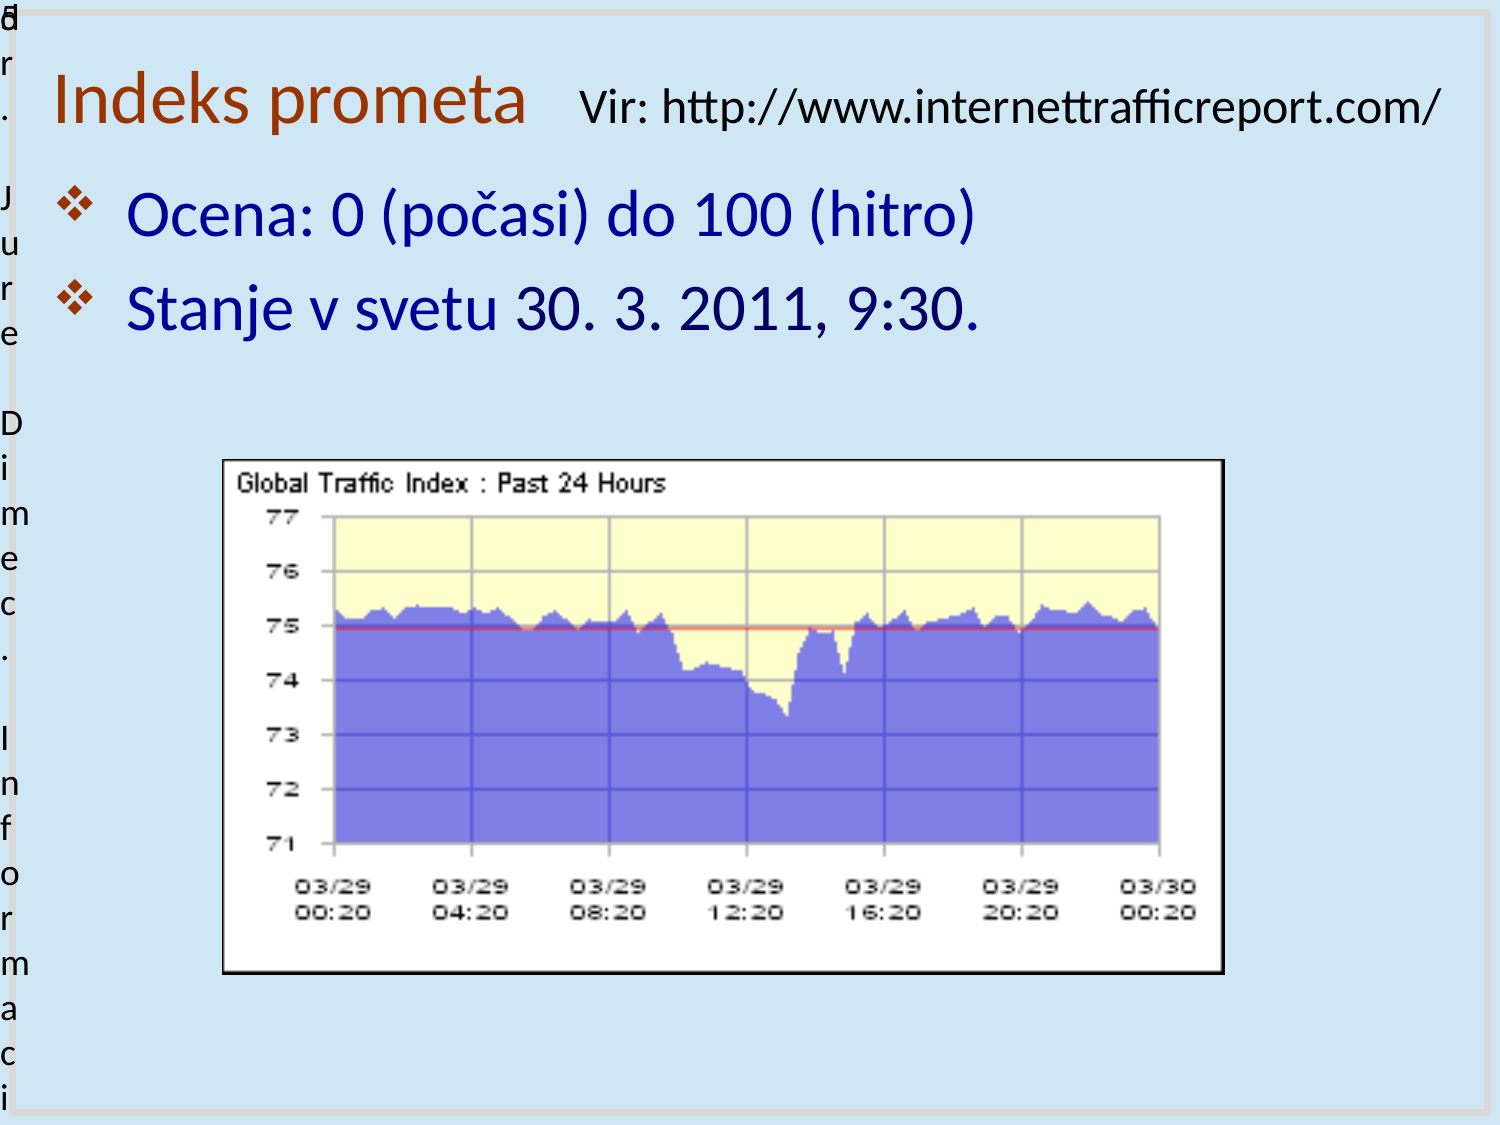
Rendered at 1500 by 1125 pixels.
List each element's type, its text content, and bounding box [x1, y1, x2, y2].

picture [222, 459, 1225, 975]
list Ocena: 0 (počasi) do 100 (hitro) Stanje v svetu 30. 3. 2011, 9:30. [37, 162, 1475, 1050]
title Indeks prometa Vir: http://www.internettrafficreport.com/ [37, 37, 1475, 150]
